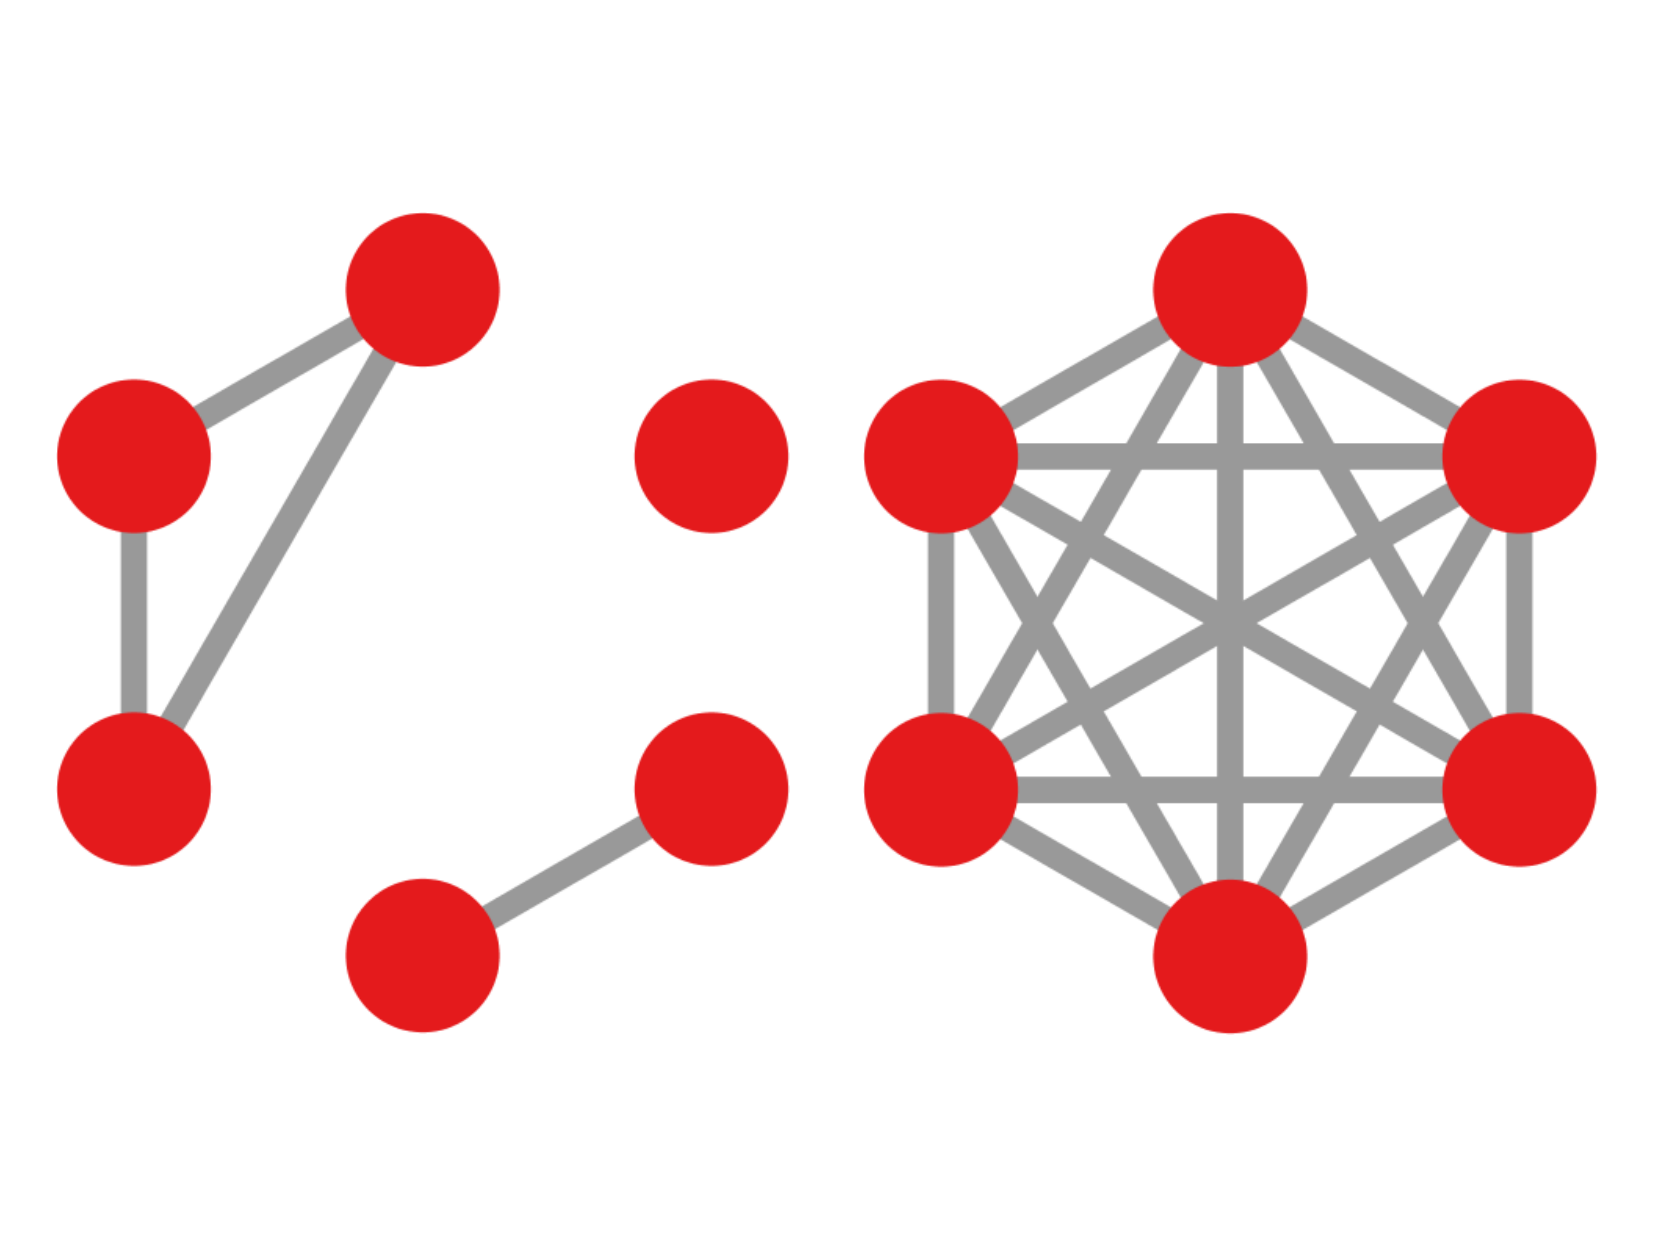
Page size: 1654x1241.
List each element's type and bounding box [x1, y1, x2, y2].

picture [56, 212, 790, 1035]
picture [863, 212, 1598, 1035]
